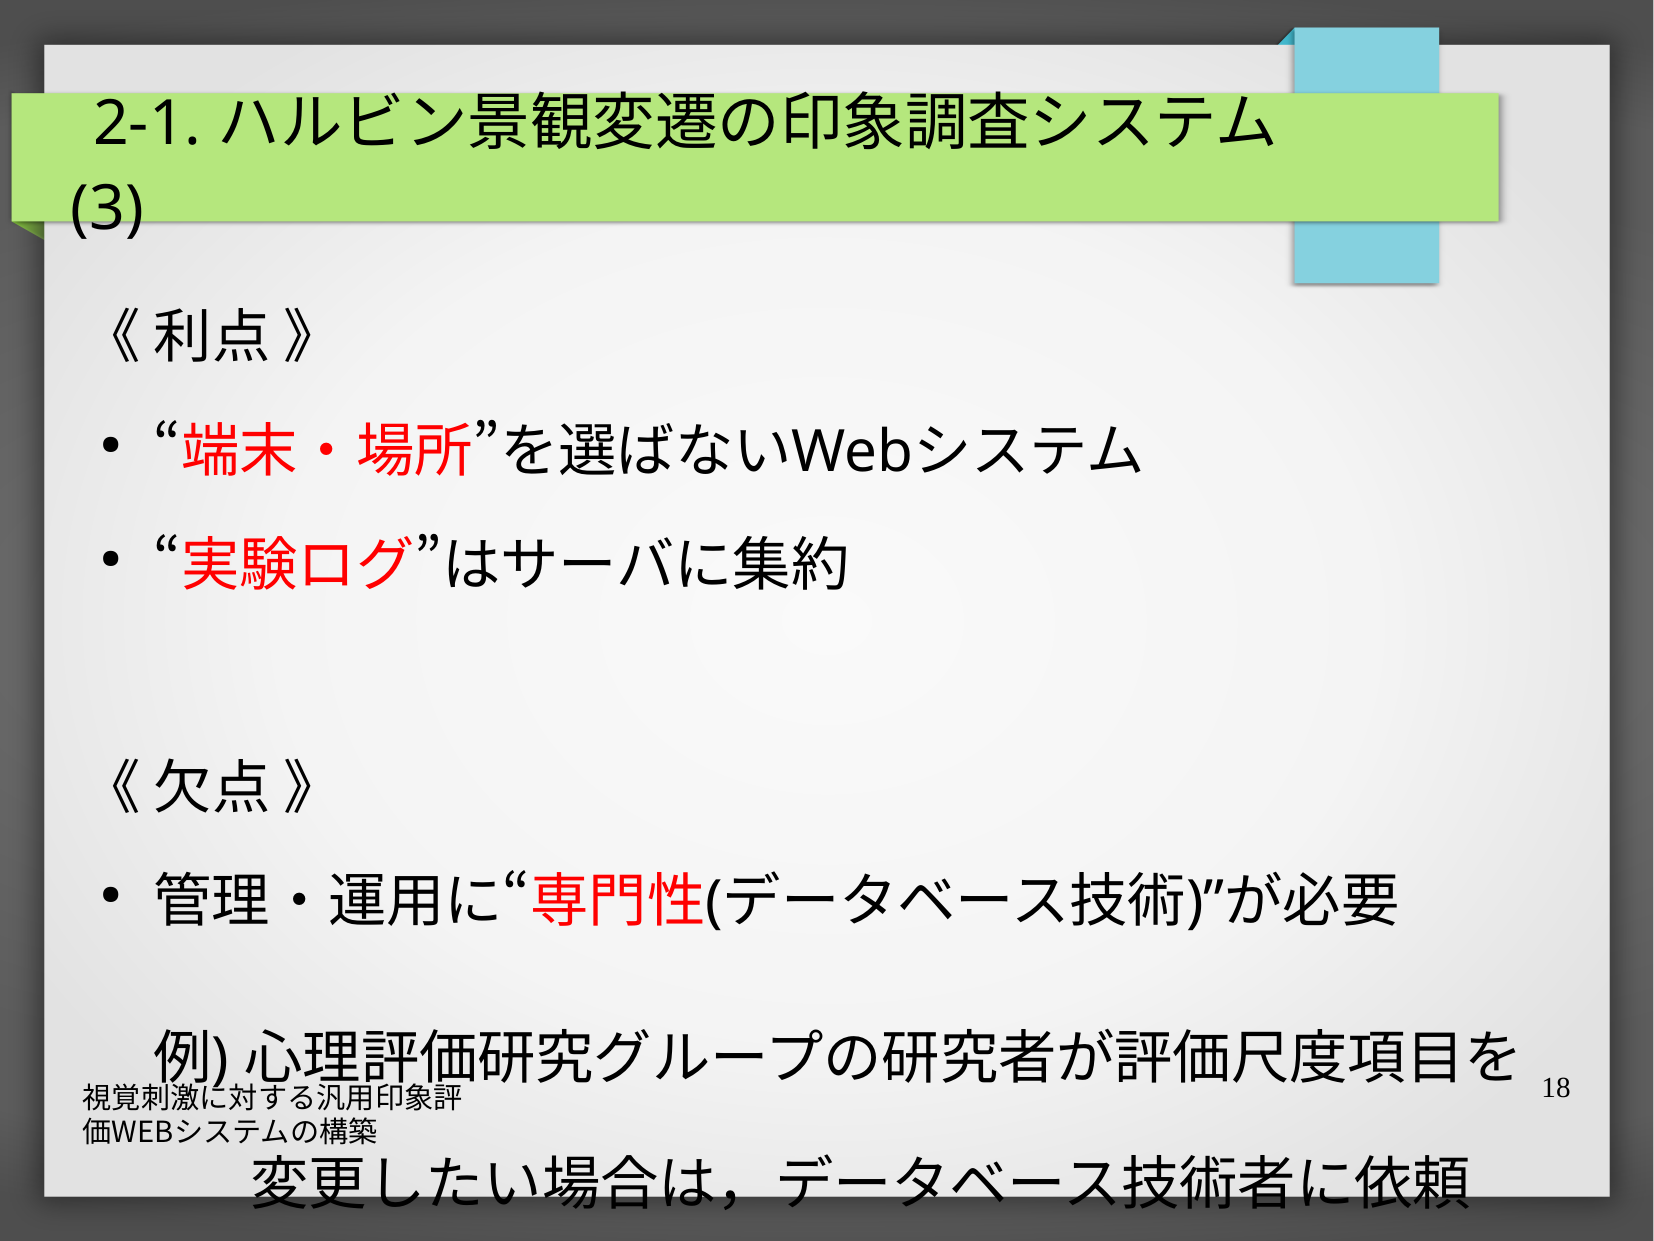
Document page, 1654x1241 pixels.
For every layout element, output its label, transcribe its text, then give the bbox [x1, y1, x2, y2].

list 《 利点 》 “端末・場所”を選ばないWebシステム “実験ログ”はサーバに集約 《 欠点 》 管理・運用に“専門性(データベース技術)”が必要 例) 心理評価研究グループの研究者が評価尺度項目を 変更したい場合は，データベース技術者に依頼 [82, 290, 1538, 1010]
title 2-1. ハルビン景観変遷の印象調査システム (3) [70, 106, 1359, 213]
picture [0, 0, 1654, 1241]
